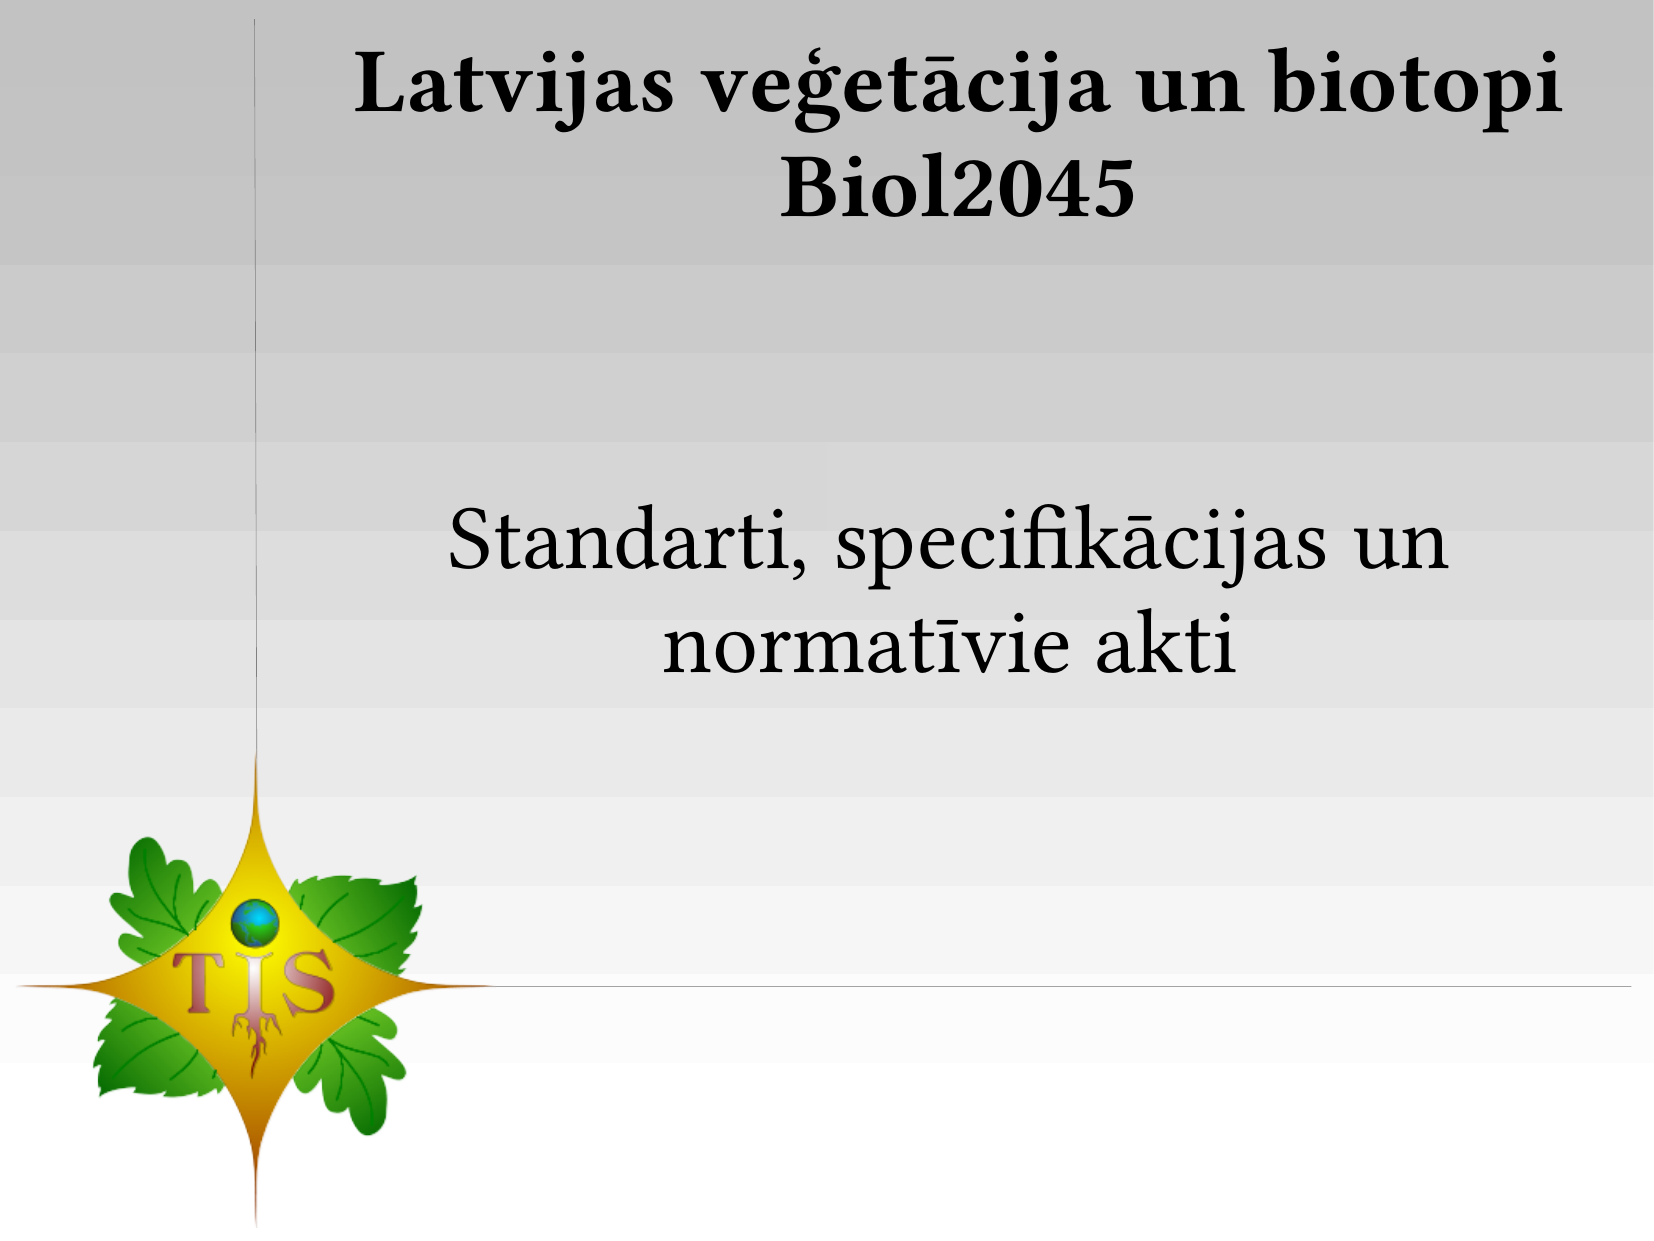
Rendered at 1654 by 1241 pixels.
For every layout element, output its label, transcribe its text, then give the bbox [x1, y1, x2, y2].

picture [0, 0, 1654, 1241]
title Standarti, specifikācijas un normatīvie akti [295, 324, 1607, 857]
